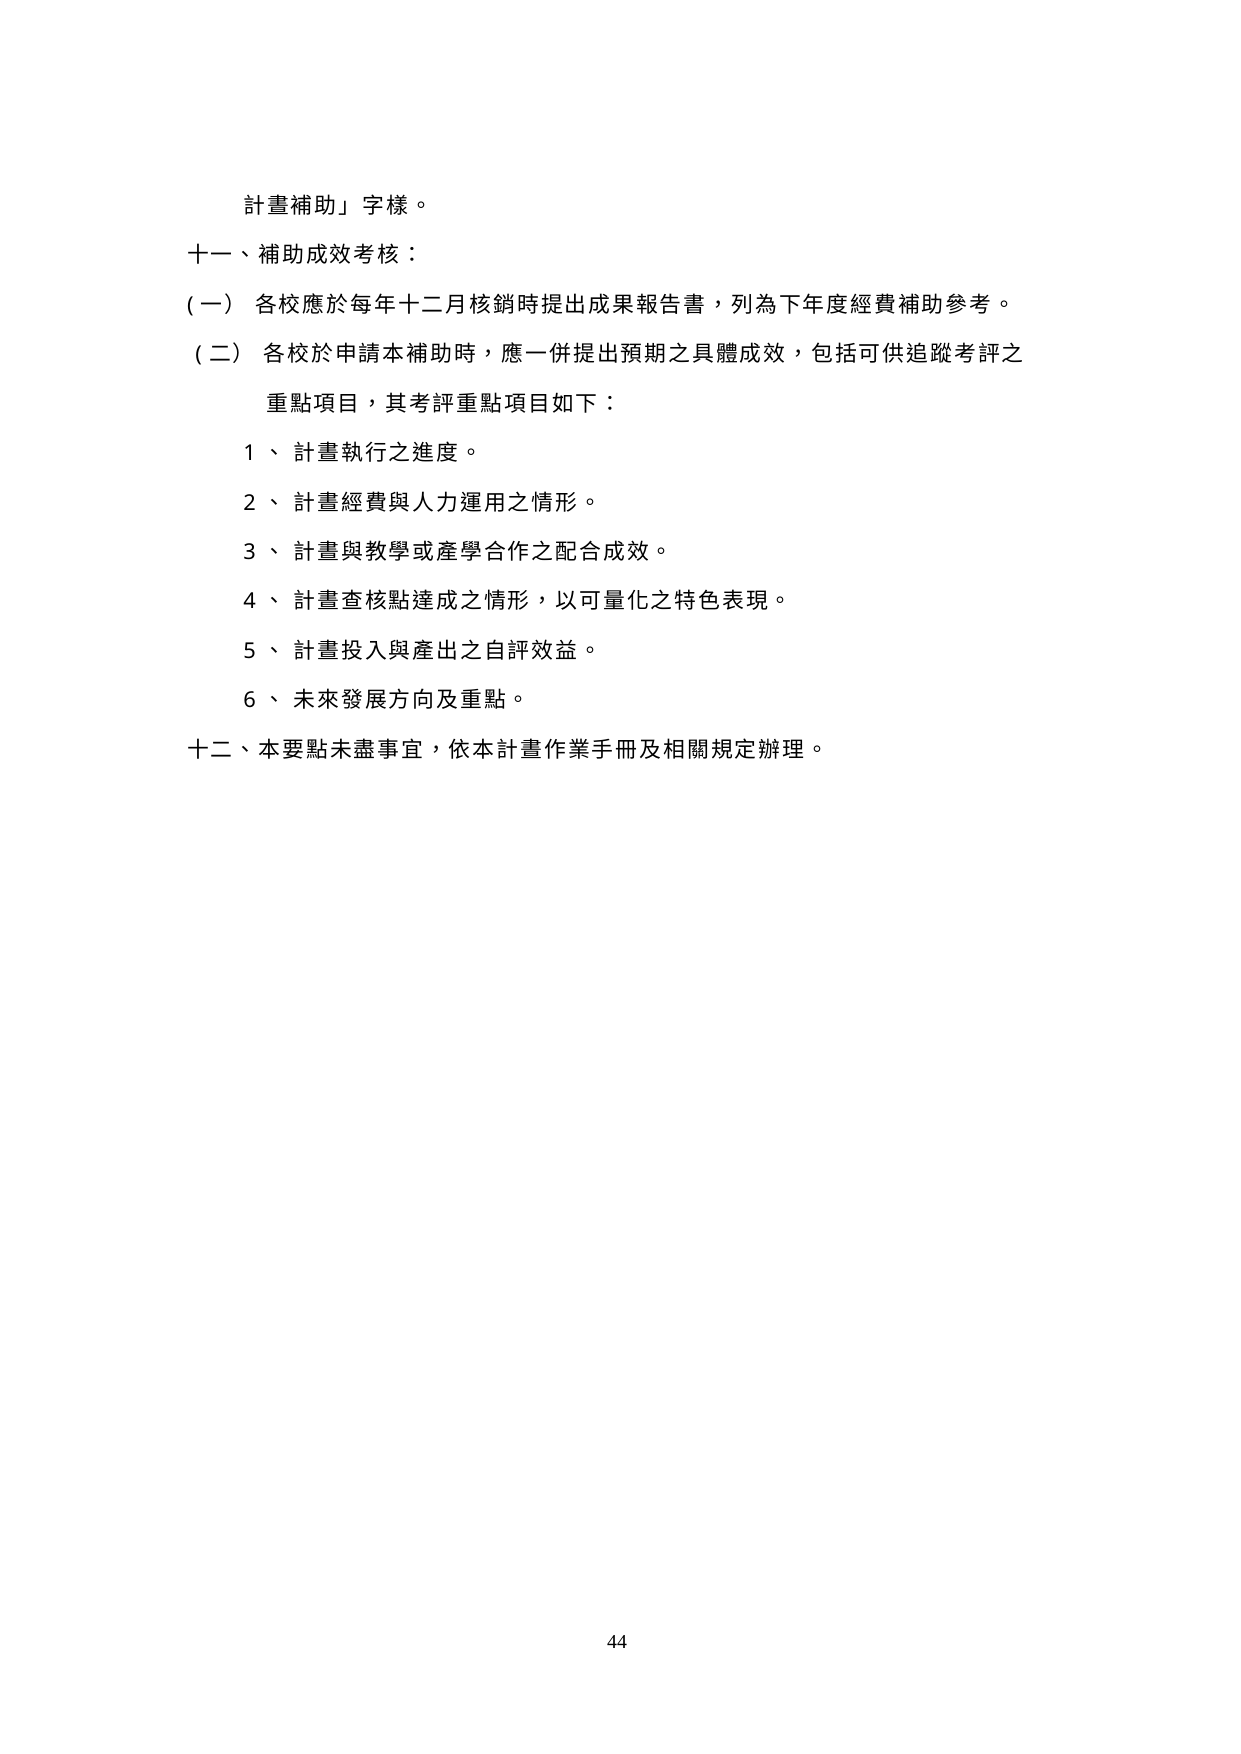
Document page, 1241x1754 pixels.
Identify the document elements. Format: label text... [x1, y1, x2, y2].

text_box 44 [607, 1629, 633, 1649]
text_box 計晝補助」字樣。 十一、補助成效考核： (一） 各校應於每年十二月核銷時提出成果報告書，列為下年度經費補助參考。 (二） 各校於申請本補助時，應一併提出預期之具體成效，包括可供追蹤考評之 重點項目，其考評重點項目如下： 1、 計晝執行之進度。 2、 計晝經費與人力運用之情形。 3、 計晝與教學或產學合作之配合成效。 4、 計晝查核點達成之情形，以可量化之特色表現。 5、 計晝投入與產出之自評效益。 6、 未來發展方向及重點。 十二、本要點未盡事宜，依本計晝作業手冊及相關規定辦理。 [187, 168, 1055, 748]
